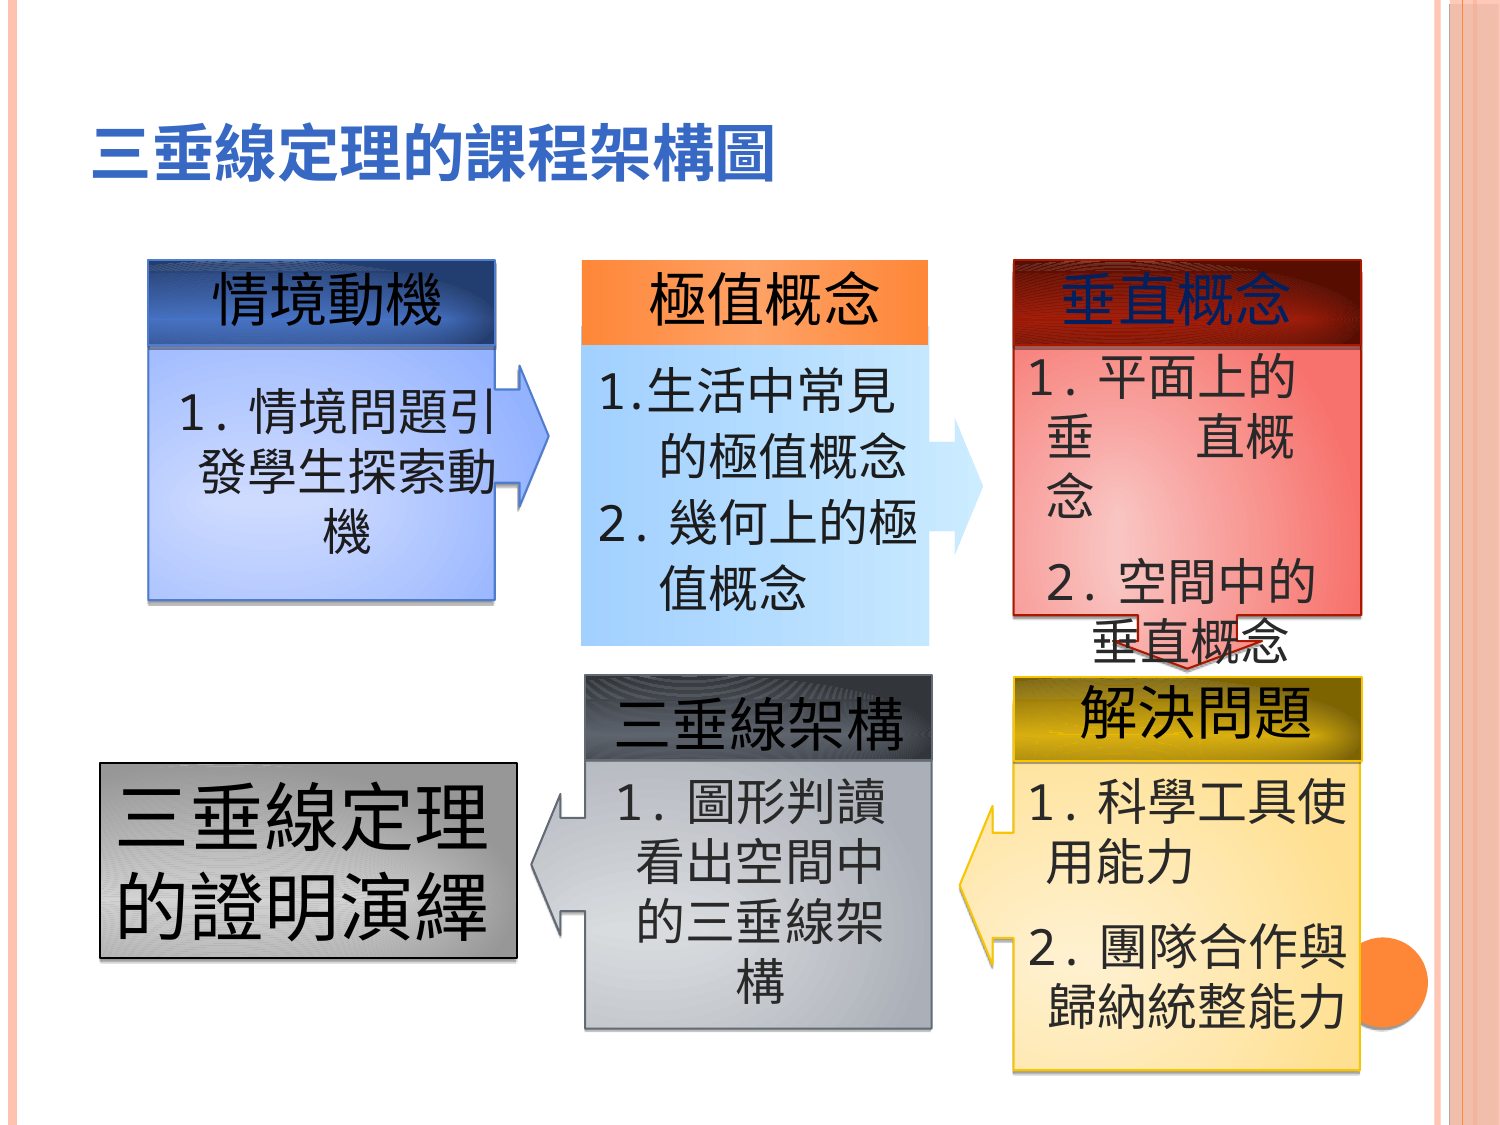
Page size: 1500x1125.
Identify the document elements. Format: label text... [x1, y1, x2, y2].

text_box [1013, 678, 1362, 763]
text_box [148, 569, 495, 601]
text_box 極值概念 [633, 255, 897, 341]
title 三垂線定理的課程架構圖 [75, 45, 1300, 197]
text_box 1.圖形判讀看出空間中的三垂線架構 [584, 763, 916, 1019]
text_box 生活中常見 的極值概念 2.幾何上的極 值概念 [581, 326, 983, 646]
text_box [1013, 1044, 1360, 1071]
text_box [585, 675, 932, 1029]
text_box [528, 386, 549, 487]
text_box 解決問題 [1021, 668, 1365, 754]
text_box 三垂線定理的證明演繹 [100, 763, 517, 959]
text_box [1335, 260, 1362, 616]
text_box 垂直概念 [1045, 255, 1335, 338]
text_box [959, 805, 1010, 965]
text_box 1.情境問題引發學生探索動機 [147, 373, 528, 569]
text_box 1.平面上的垂 直概念 2.空間中的垂直概念 [1010, 338, 1352, 678]
text_box [531, 793, 584, 935]
text_box [1013, 260, 1045, 338]
text_box 三垂線架構 [598, 680, 920, 766]
list [75, 262, 1014, 1062]
text_box 1.科學工具使用能力 2.團隊合作與歸納統整能力 [1010, 763, 1365, 1044]
text_box 情境動機 [196, 255, 460, 341]
text_box [148, 260, 495, 373]
text_box [581, 260, 928, 345]
